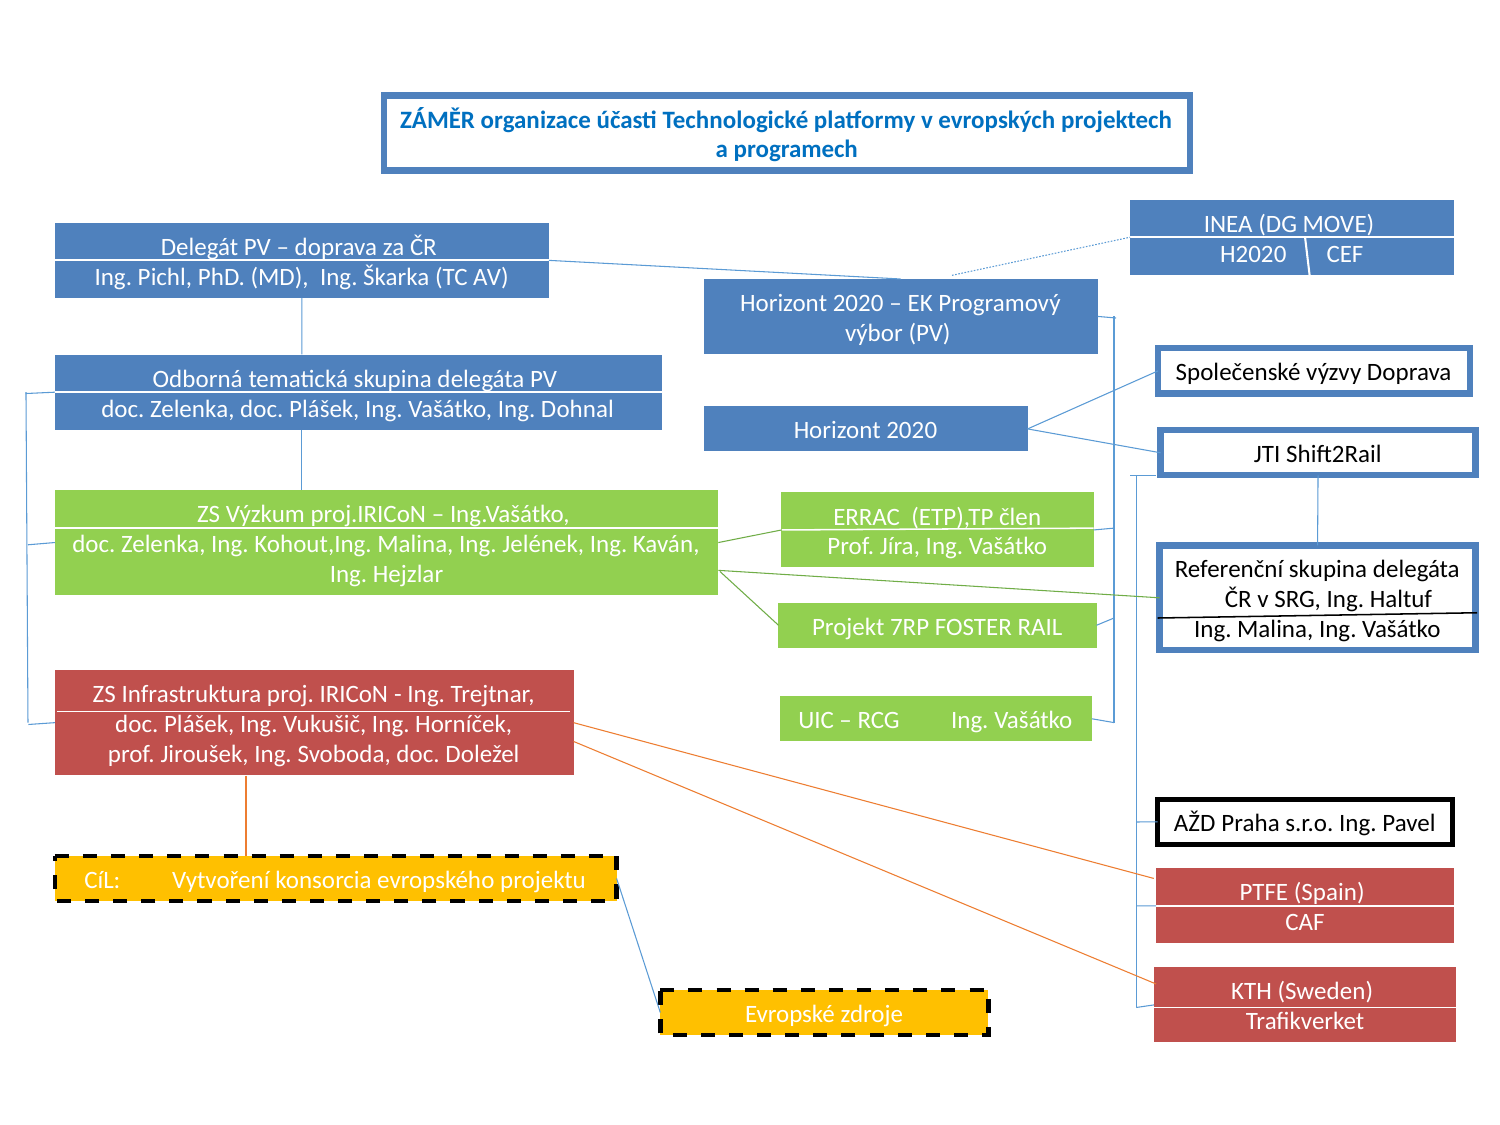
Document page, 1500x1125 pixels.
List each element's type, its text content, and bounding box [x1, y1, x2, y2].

text_box ZS Výzkum proj.IRICoN – Ing.Vašátko, doc. Zelenka, Ing. Kohout,Ing. Malina, Ing. Jelének, Ing. Kaván, Ing. Hejzlar [55, 490, 718, 527]
text_box Horizont 2020 [704, 406, 1028, 451]
text_box PTFE (Spain) CAF [1156, 907, 1454, 943]
text_box Společenské výzvy Doprava [1158, 348, 1470, 393]
text_box ZS Infrastruktura proj. IRICoN - Ing. Trejtnar, doc. Plášek, Ing. Vukušič, Ing. Horníček, prof. Jiroušek, Ing. Svoboda, doc. Doležel [55, 670, 574, 775]
text_box ZÁMĚR organizace účasti Technologické platformy v evropských projektech a programech [384, 95, 1190, 170]
text_box ERRAC (ETP),TP člen Prof. Jíra, Ing. Vašátko [781, 529, 1094, 567]
text_box Odborná tematická skupina delegáta PV doc. Zelenka, doc. Plášek, Ing. Vašátko, Ing. Dohnal [55, 355, 662, 391]
text_box KTH (Sweden) Trafikverket [1154, 1008, 1456, 1042]
text_box Referenční skupina delegáta ČR v SRG, Ing. Haltuf Ing. Malina, Ing. Vašátko [1160, 545, 1476, 617]
text_box JTI Shift2Rail [1161, 430, 1476, 475]
text_box Projekt 7RP FOSTER RAIL [778, 603, 1097, 648]
text_box CíL: Vytvoření konsorcia evropského projektu [55, 856, 617, 901]
text_box Delegát PV – doprava za ČR Ing. Pichl, PhD. (MD), Ing. Škarka (TC AV) [55, 261, 549, 298]
text_box Odborná tematická skupina delegáta PV doc. Zelenka, doc. Plášek, Ing. Vašátko, Ing. Dohnal [55, 393, 662, 430]
text_box INEA (DG MOVE) H2020 CEF [1130, 238, 1308, 275]
text_box INEA (DG MOVE) H2020 CEF [1307, 238, 1454, 275]
text_box PTFE (Spain) CAF [1156, 868, 1454, 905]
text_box KTH (Sweden) Trafikverket [1154, 967, 1456, 1007]
text_box Delegát PV – doprava za ČR Ing. Pichl, PhD. (MD), Ing. Škarka (TC AV) [55, 223, 549, 259]
text_box Referenční skupina delegáta ČR v SRG, Ing. Haltuf Ing. Malina, Ing. Vašátko [1160, 614, 1476, 650]
text_box AŽD Praha s.r.o. Ing. Pavel [1157, 799, 1453, 844]
text_box Evropské zdroje [660, 990, 988, 1035]
text_box ERRAC (ETP),TP člen Prof. Jíra, Ing. Vašátko [781, 492, 1094, 529]
text_box ZS Výzkum proj.IRICoN – Ing.Vašátko, doc. Zelenka, Ing. Kohout,Ing. Malina, Ing. Jelének, Ing. Kaván, Ing. Hejzlar [55, 529, 718, 595]
text_box INEA (DG MOVE) H2020 CEF [1130, 200, 1454, 236]
text_box Horizont 2020 – EK Programový výbor (PV) [704, 279, 1098, 354]
text_box UIC – RCG Ing. Vašátko [780, 696, 1092, 741]
